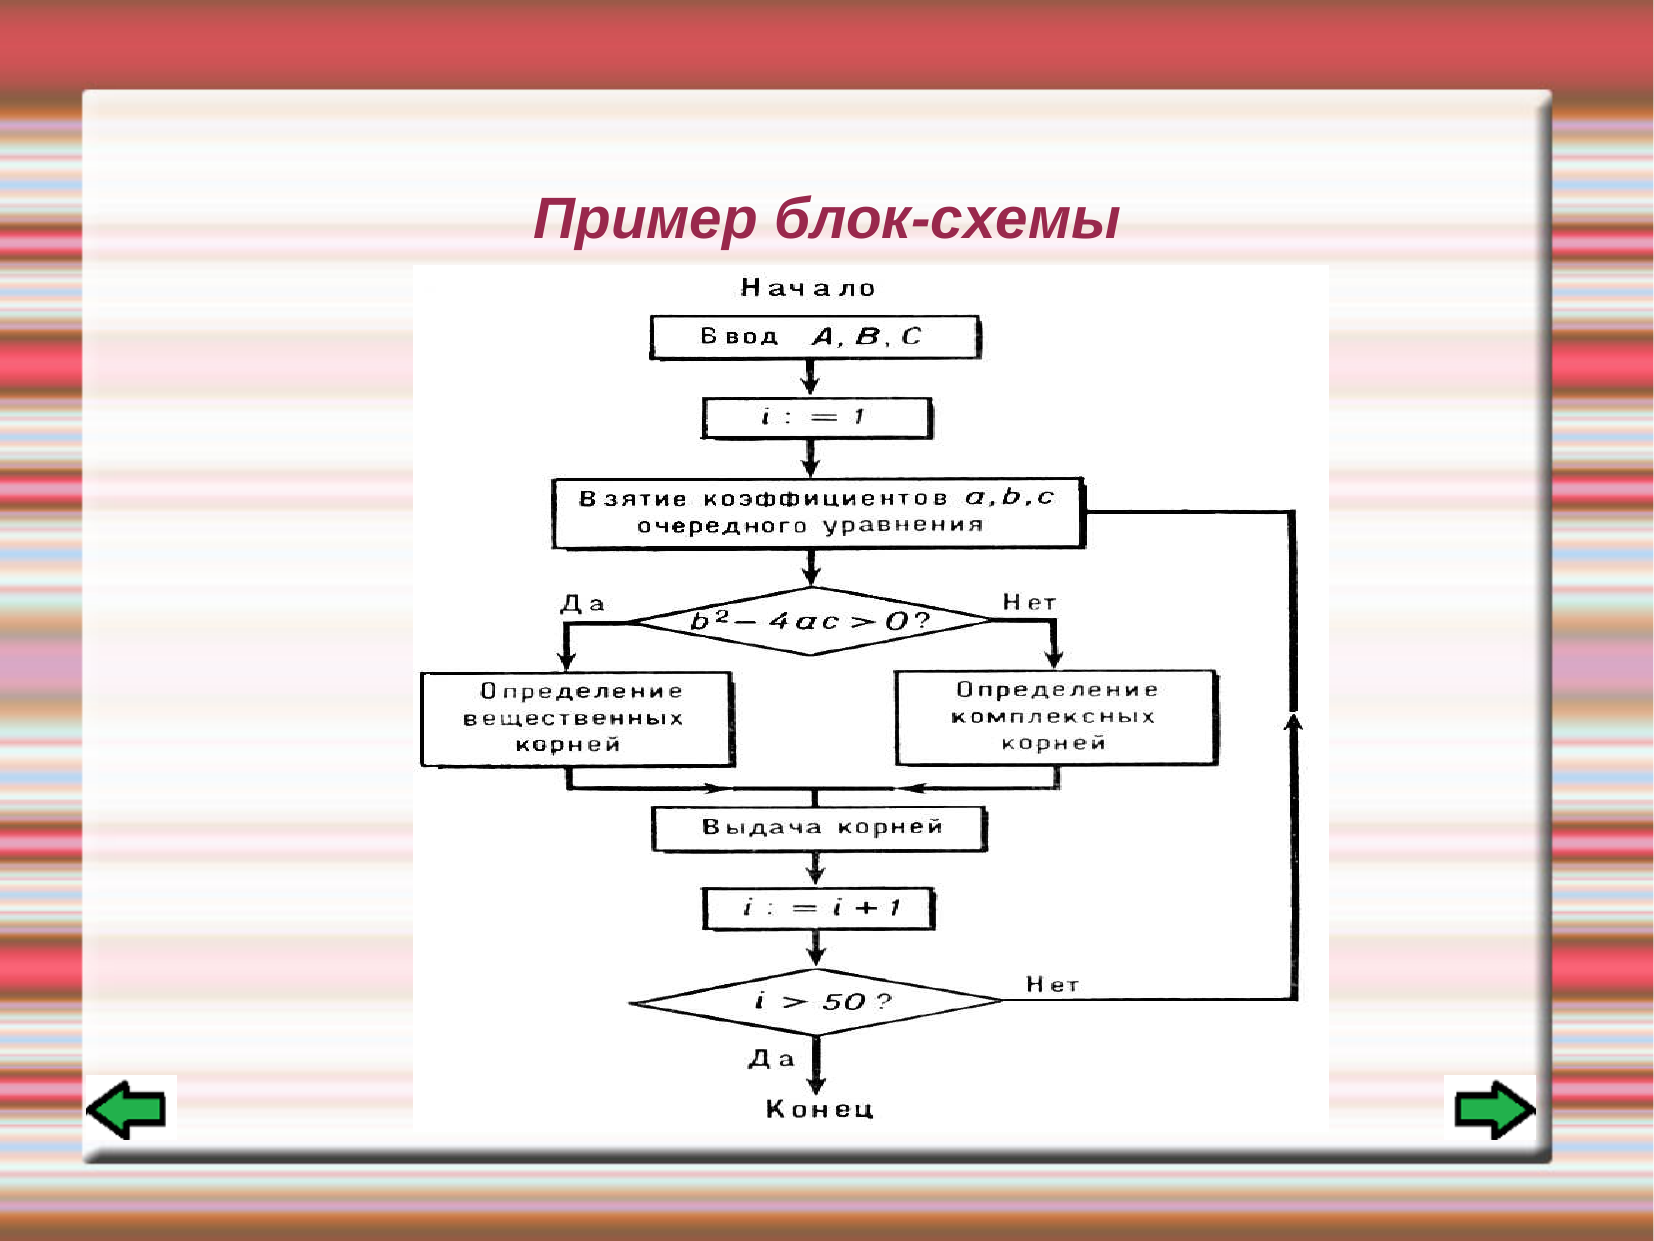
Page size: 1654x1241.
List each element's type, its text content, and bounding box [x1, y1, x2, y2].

picture [0, 0, 1654, 1241]
title Пример блок-схемы [121, 114, 1534, 322]
